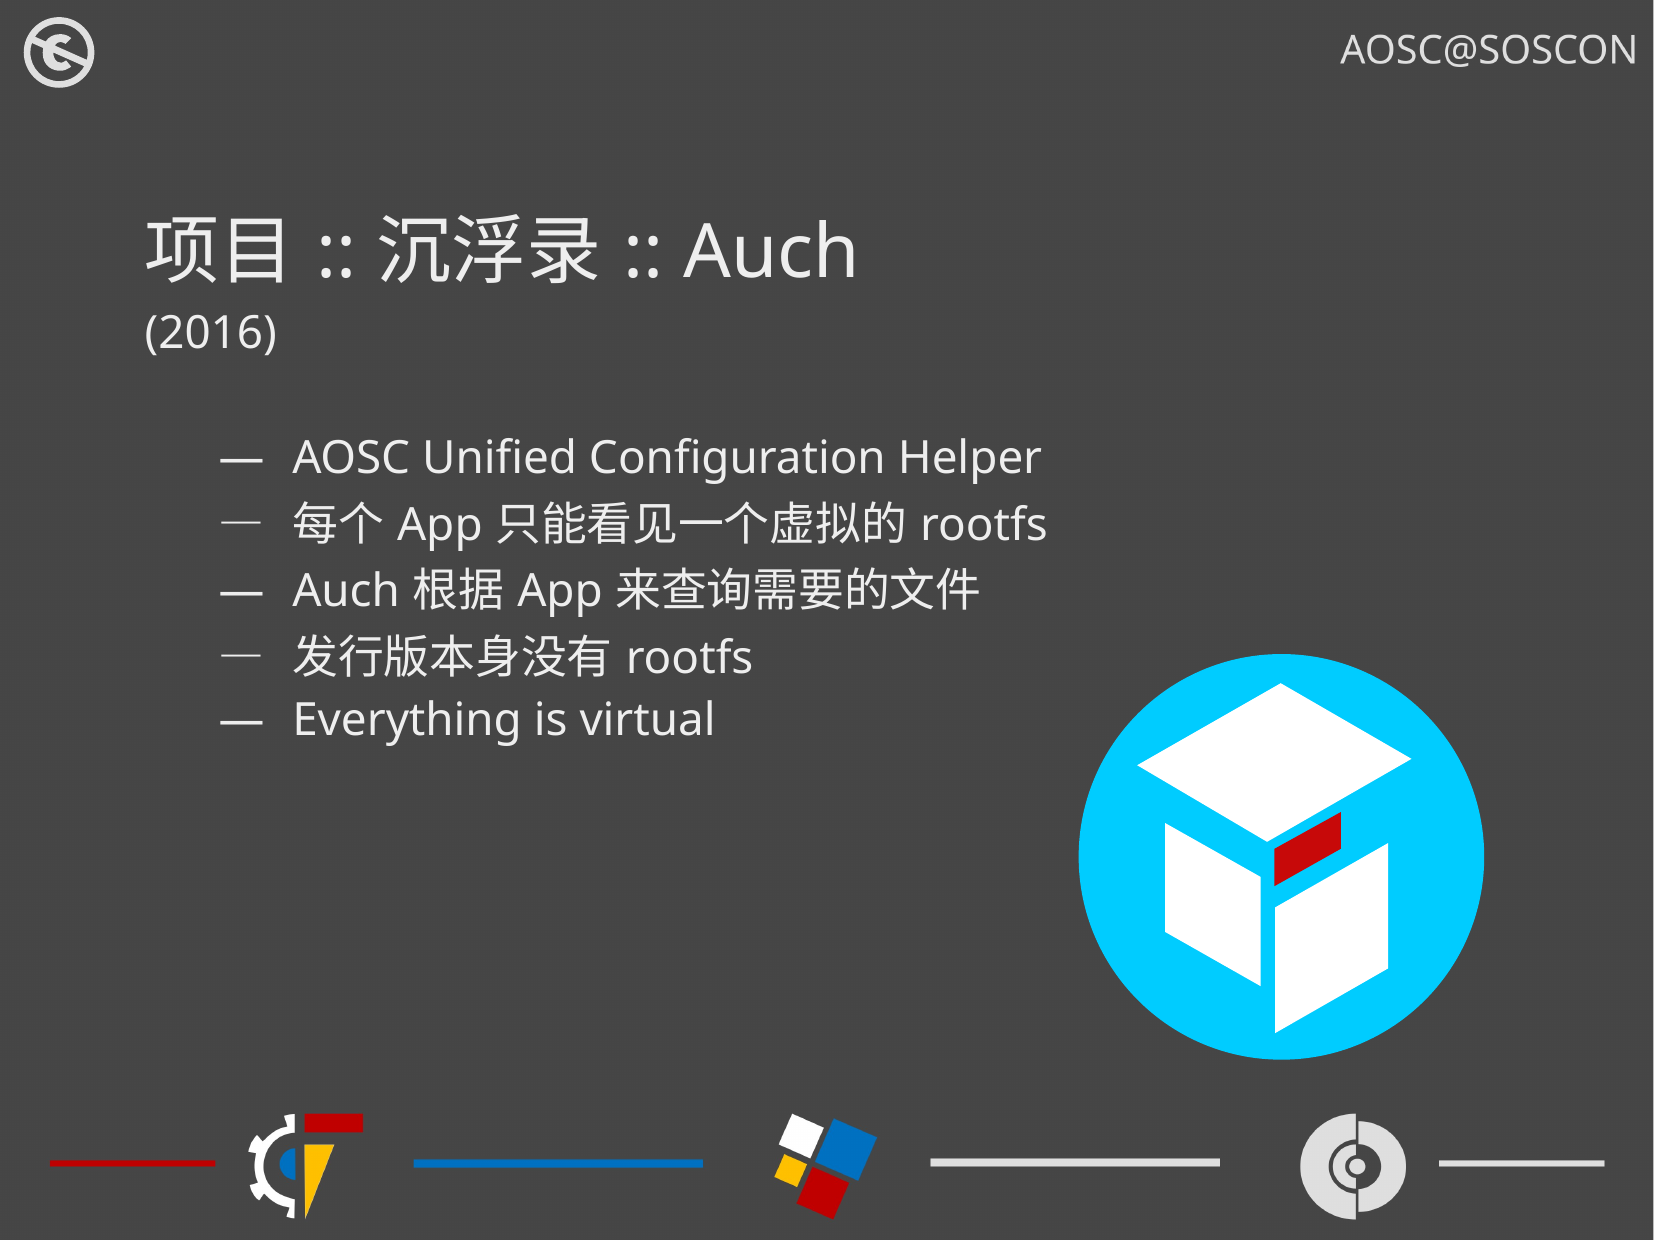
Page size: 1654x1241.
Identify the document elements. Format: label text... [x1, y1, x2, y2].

text_box 项目::沉浮录:: Auch (2016) — AOSC Unified Configuration Helper — 每个App只能看见一个虚拟的rootfs — Auch根据App来查询需要的文件 — 发行版本身没有rootfs — Everything is virtual [129, 183, 1536, 1028]
picture [0, 0, 1654, 1240]
